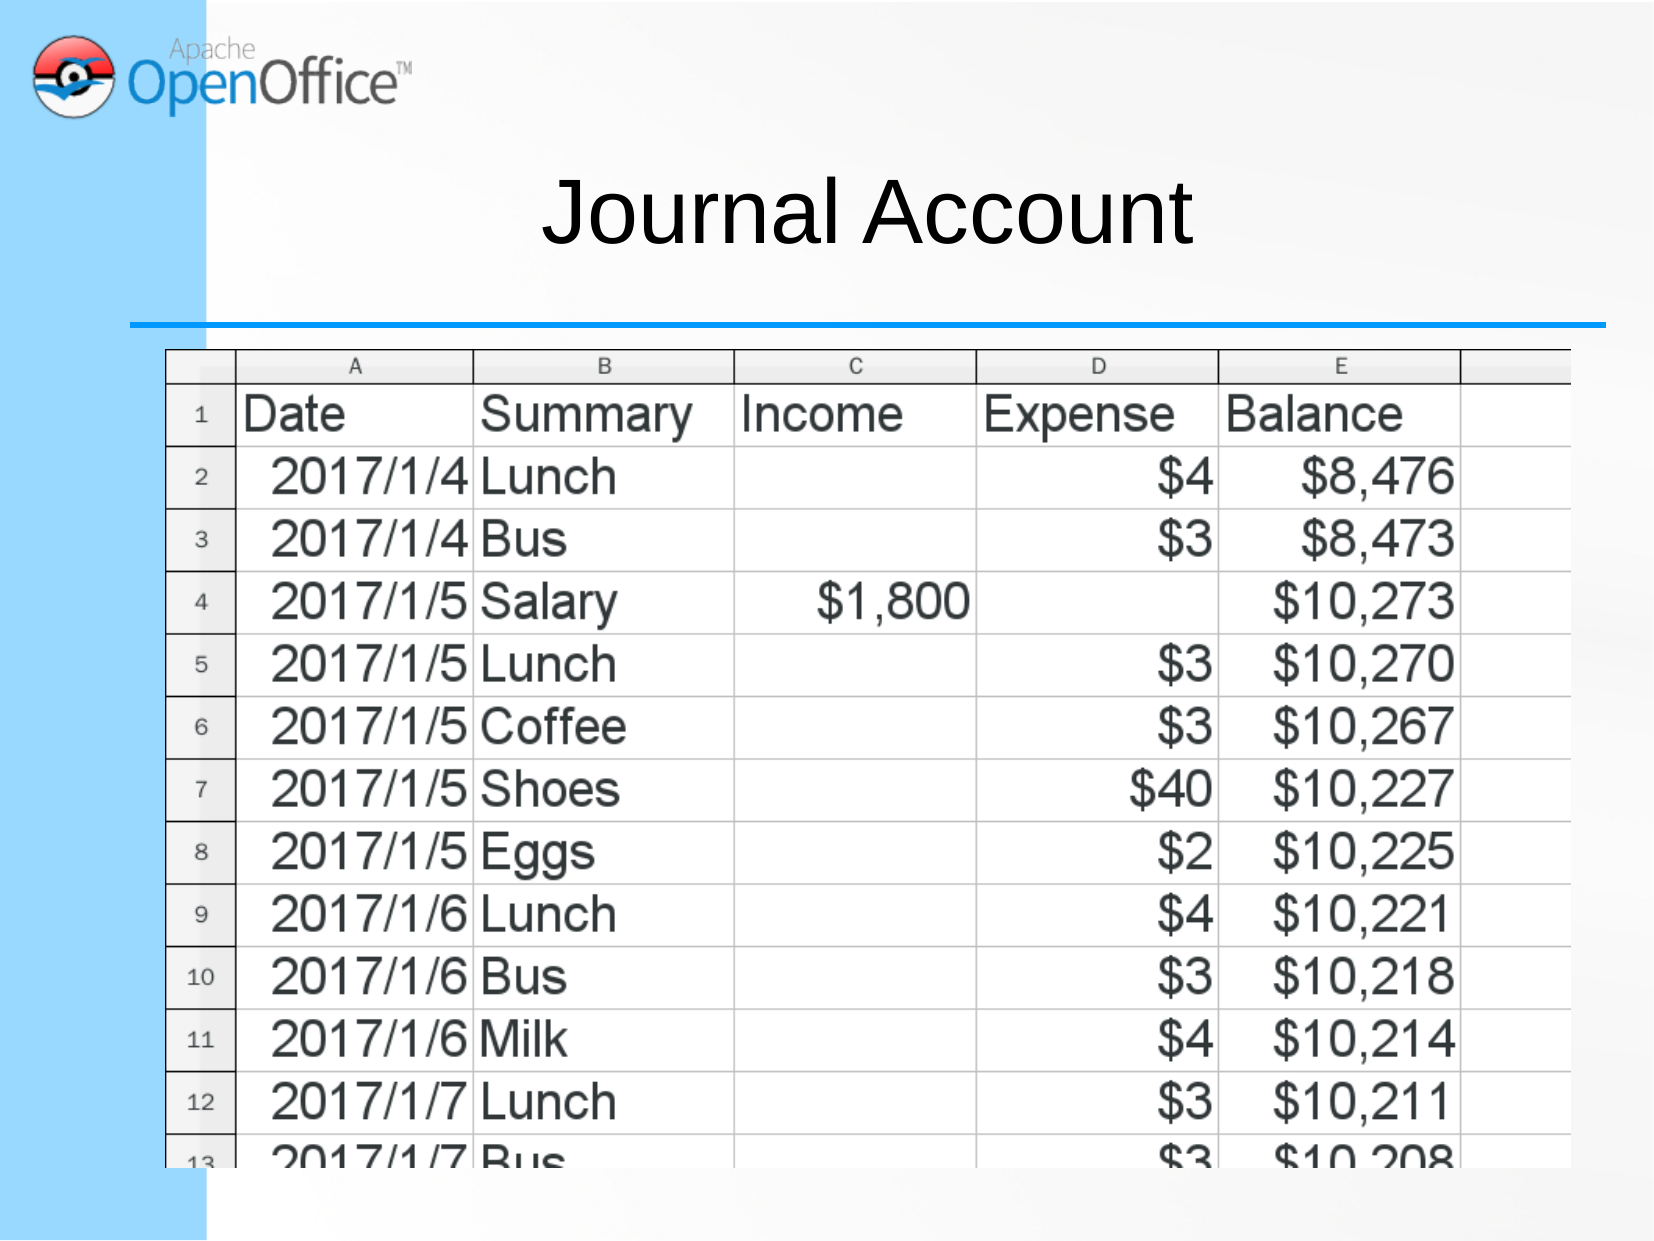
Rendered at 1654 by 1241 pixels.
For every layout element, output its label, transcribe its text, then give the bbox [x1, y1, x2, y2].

title Journal Account [165, 108, 1571, 316]
picture [31, 2, 1654, 1241]
